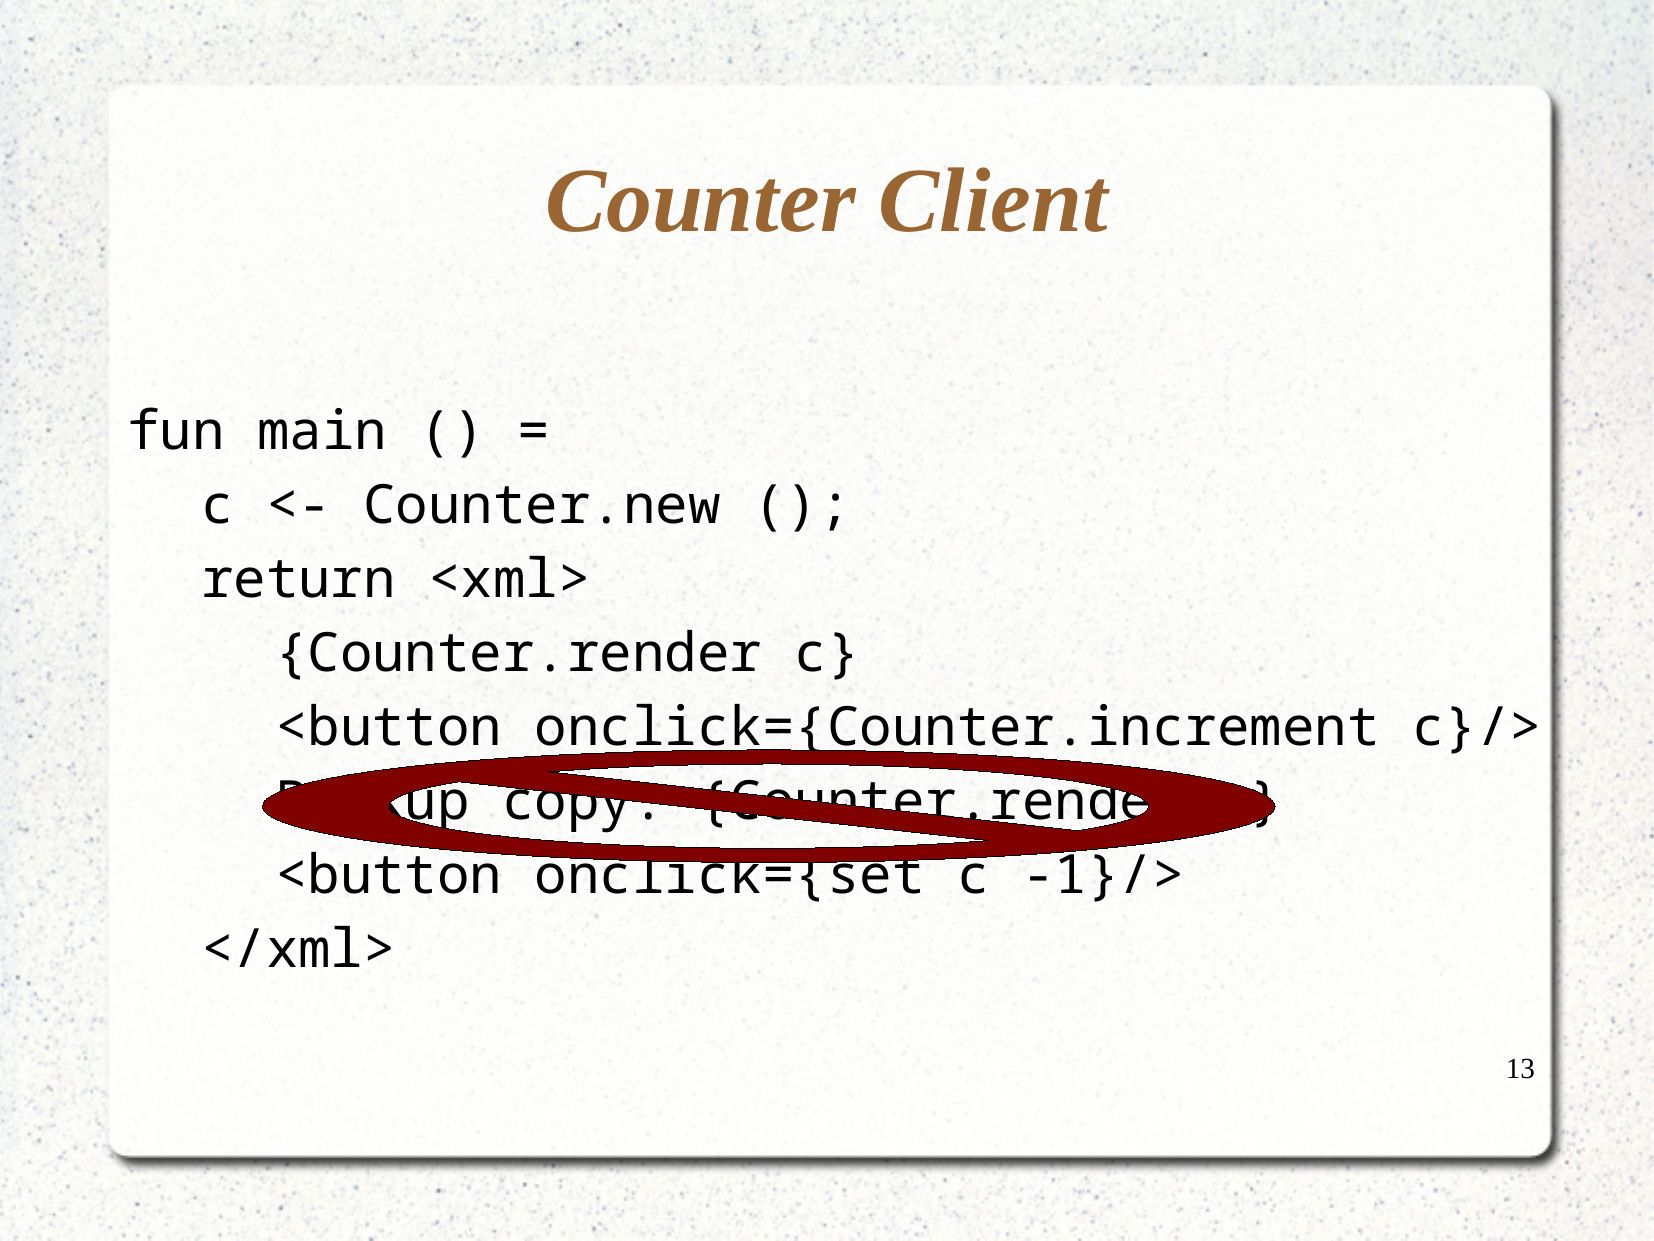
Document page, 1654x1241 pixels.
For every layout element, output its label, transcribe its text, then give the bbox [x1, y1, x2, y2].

text_box [262, 749, 1276, 863]
text_box fun main () = c <- Counter.new (); return <xml> {Counter.render c} <button onclick={Counter.increment c}/> Backup copy: {Counter.render c} <button onclick={set c -1}/> </xml> [112, 384, 1576, 904]
title Counter Client [118, 96, 1536, 304]
picture [0, 0, 1654, 1241]
